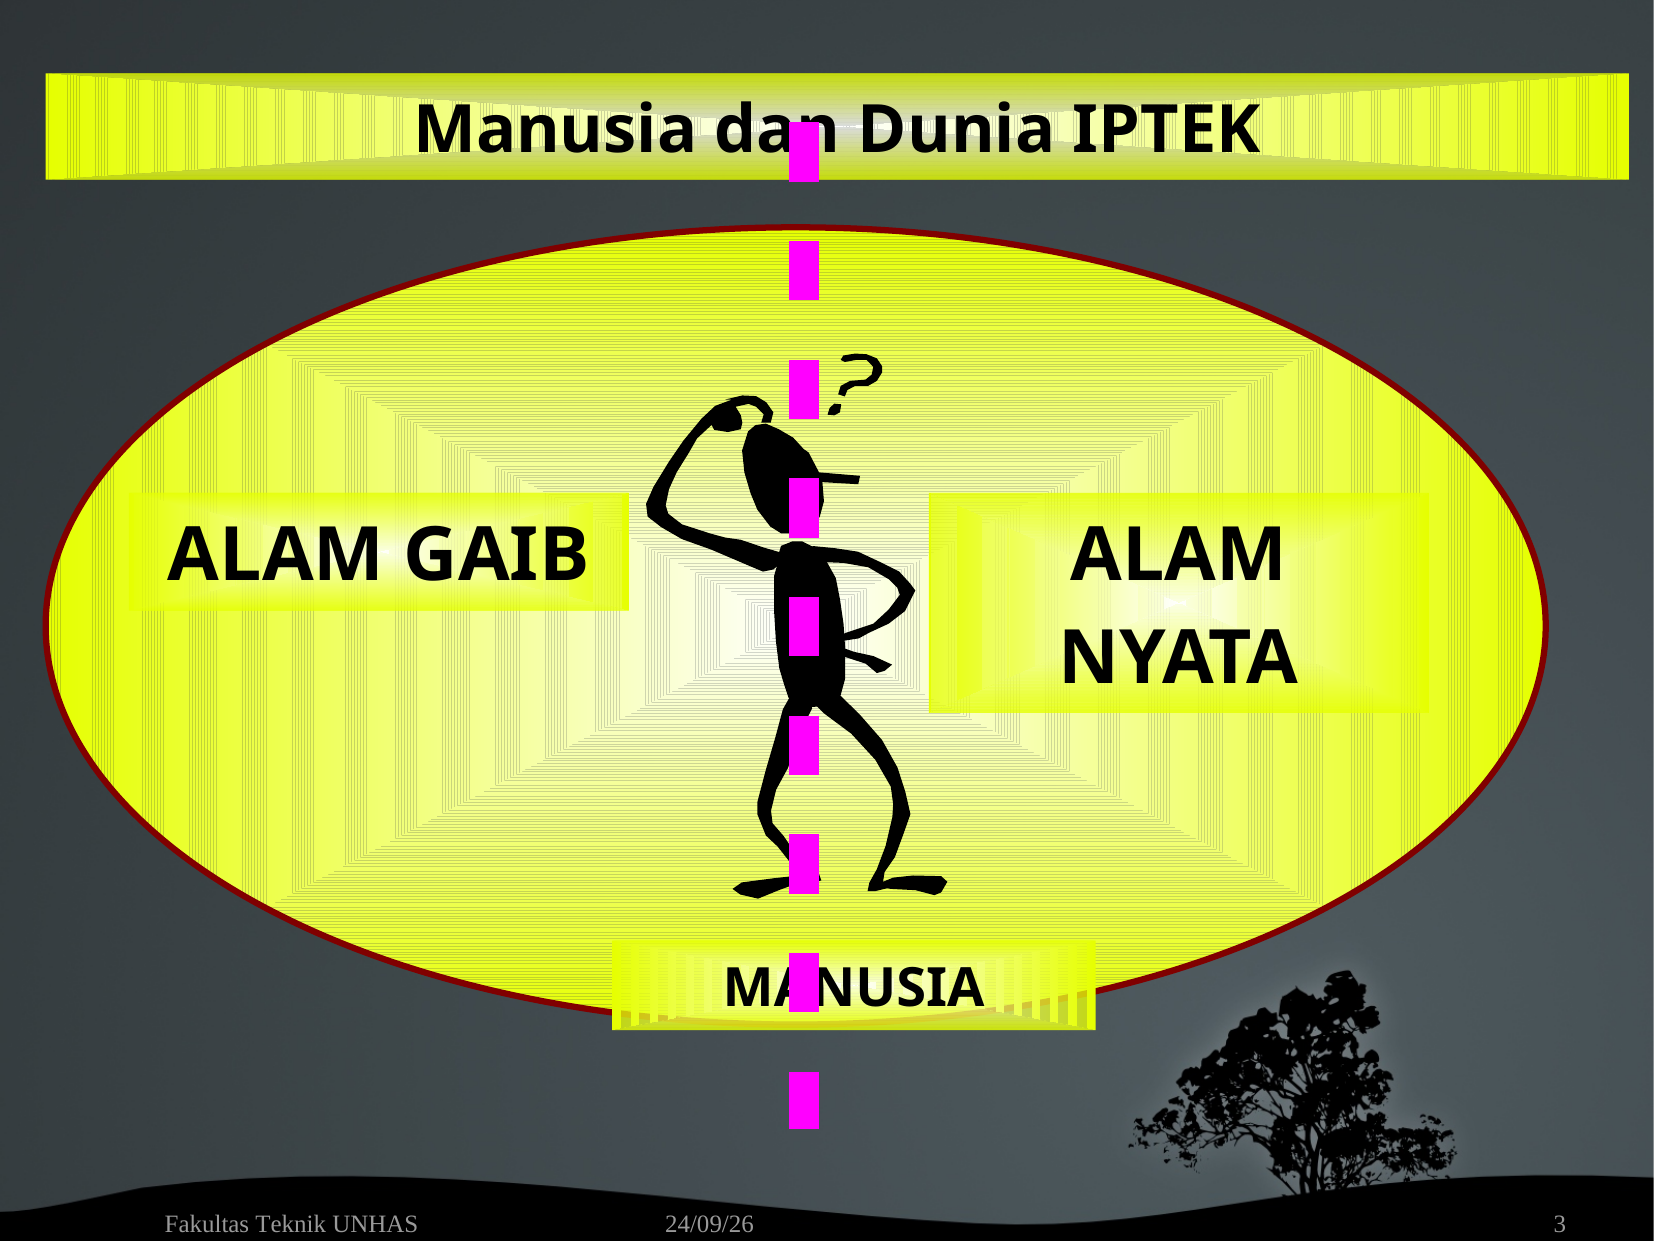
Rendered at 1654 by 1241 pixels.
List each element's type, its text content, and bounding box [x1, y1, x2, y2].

text_box MANUSIA [612, 940, 1096, 1031]
picture [0, 0, 1654, 1241]
text_box Manusia dan Dunia IPTEK [45, 73, 1629, 180]
text_box ALAM GAIB [128, 492, 629, 611]
text_box [45, 227, 1546, 1013]
text_box ALAM NYATA [928, 492, 1429, 713]
